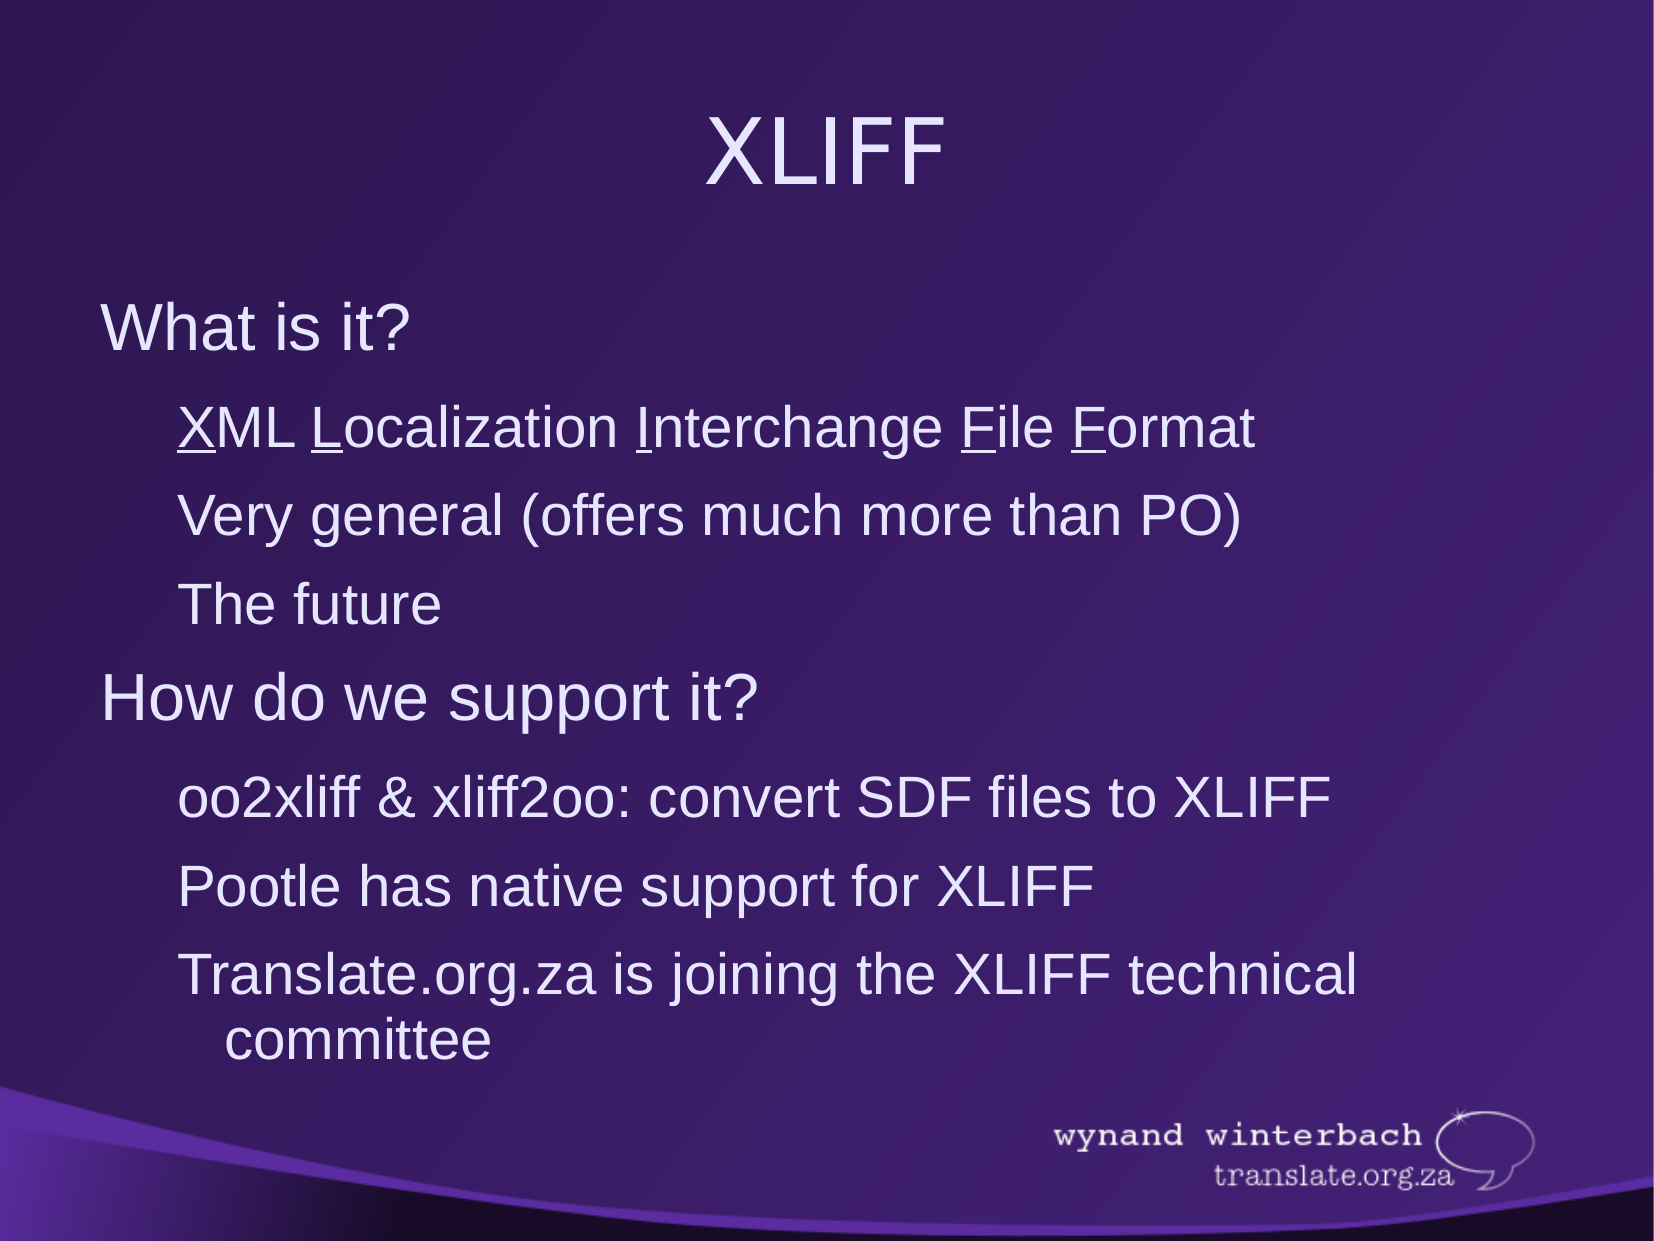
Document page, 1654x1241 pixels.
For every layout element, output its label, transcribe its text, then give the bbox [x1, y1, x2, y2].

list What is it? XML Localization Interchange File Format Very general (offers much more than PO) The future How do we support it? oo2xliff & xliff2oo: convert SDF files to XLIFF Pootle has native support for XLIFF Translate.org.za is joining the XLIFF technical committee [82, 290, 1565, 1072]
title XLIFF [82, 49, 1571, 257]
picture [0, 0, 1654, 1241]
